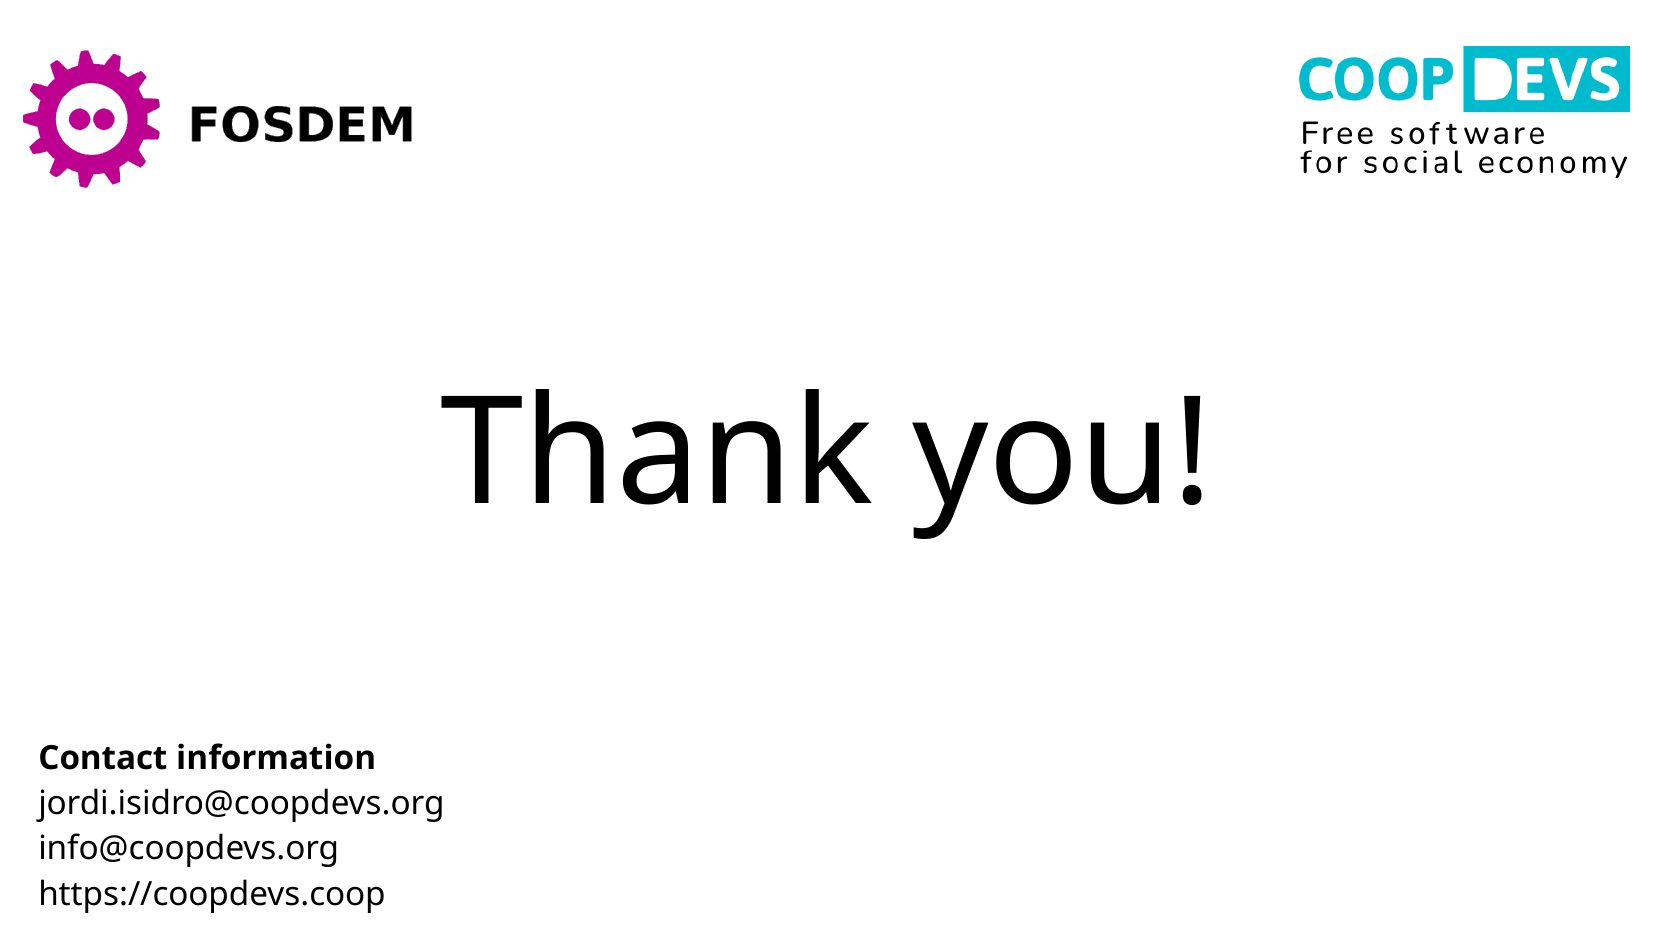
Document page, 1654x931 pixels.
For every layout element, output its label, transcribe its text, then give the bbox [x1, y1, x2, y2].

title Thank you! [82, 340, 1571, 551]
picture [23, 21, 413, 217]
picture [1299, 46, 1630, 178]
text_box Contact information jordi.isidro@coopdevs.org info@coopdevs.org https://coopdevs.coop [23, 726, 703, 923]
